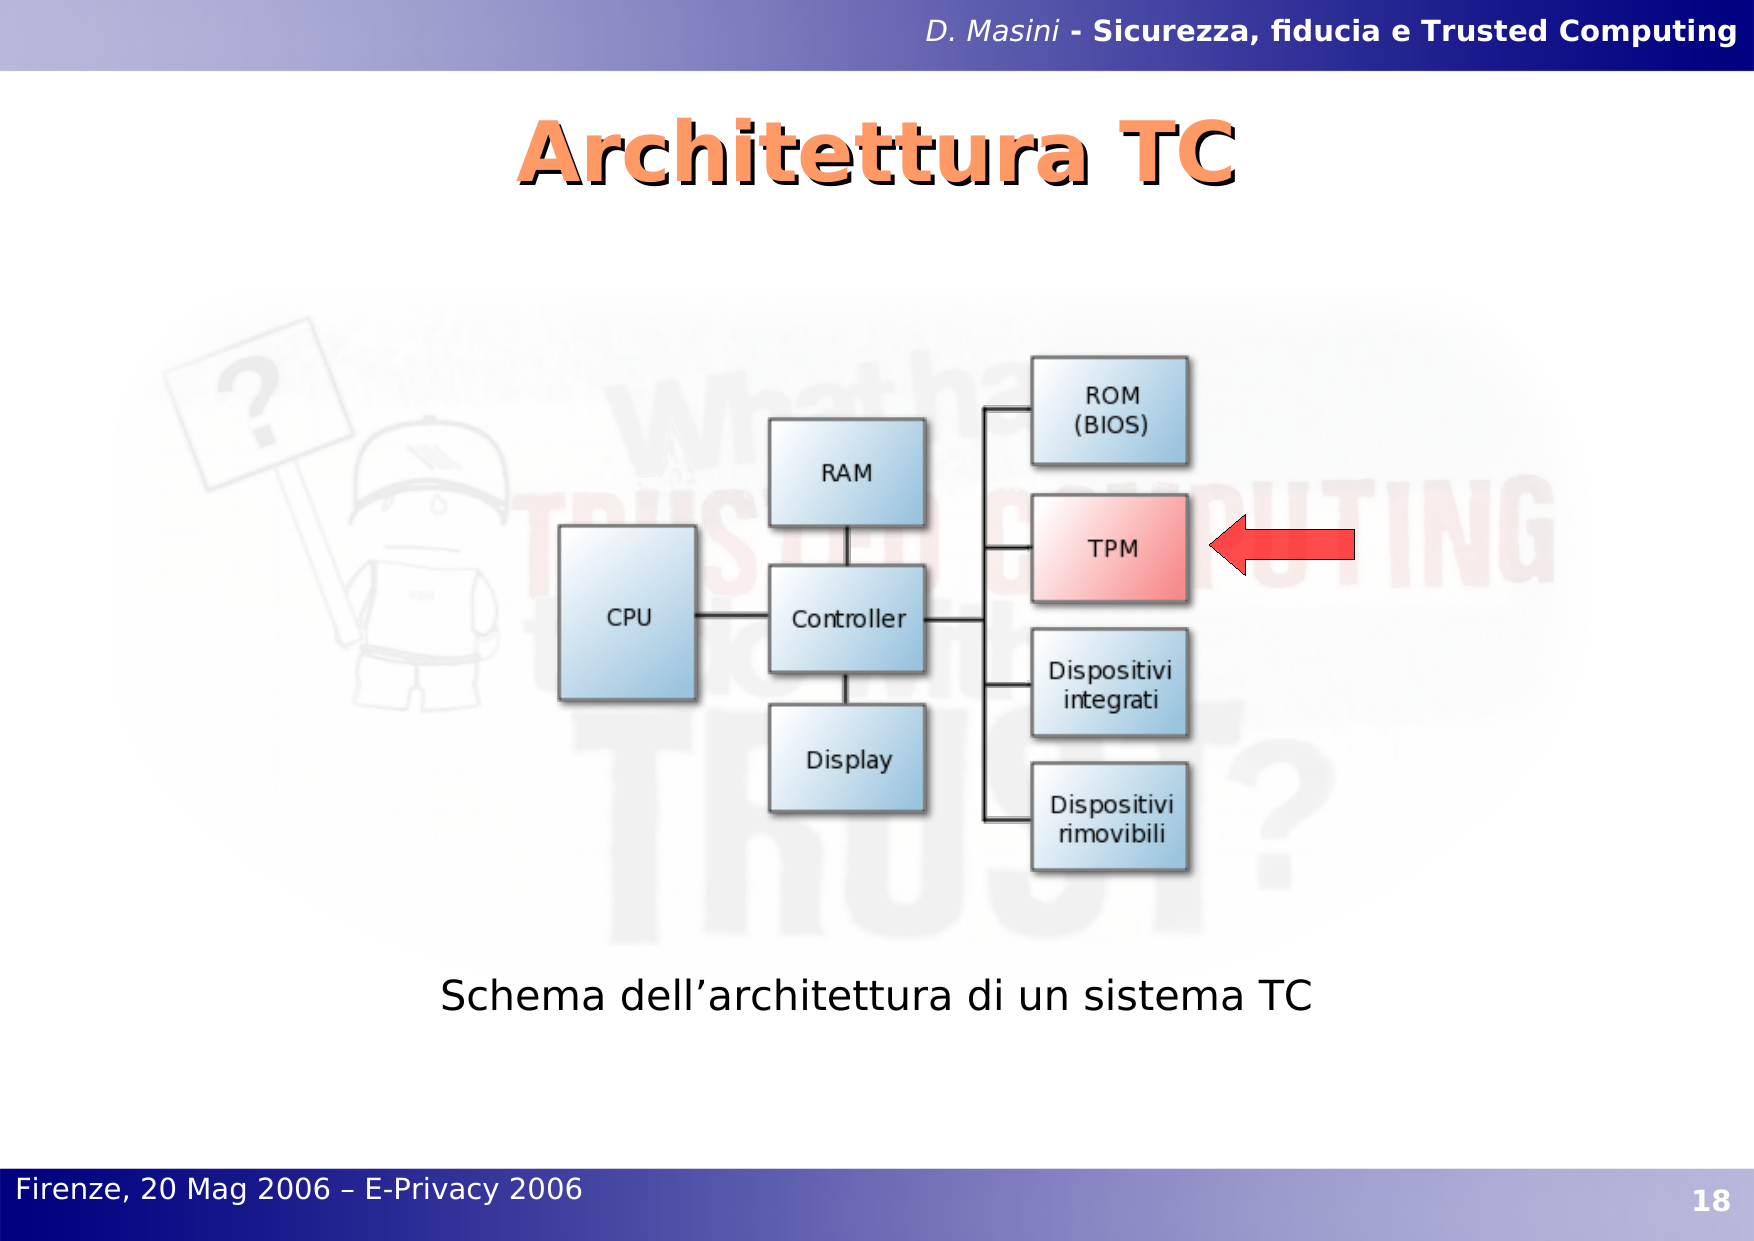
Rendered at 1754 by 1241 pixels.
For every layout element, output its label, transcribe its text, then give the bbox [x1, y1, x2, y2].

text_box <number> [1641, 1185, 1732, 1223]
text_box Firenze, 20 Mag 2006 – E-Privacy 2006 [0, 1175, 1314, 1234]
text_box [1209, 514, 1355, 576]
picture [0, 0, 1754, 1241]
text_box D. Masini - Sicurezza, fiducia e Trusted Computing [602, 7, 1754, 63]
title Architettura TC [87, 49, 1667, 257]
text_box Schema dell’architettura di un sistema TC [439, 972, 1314, 1035]
